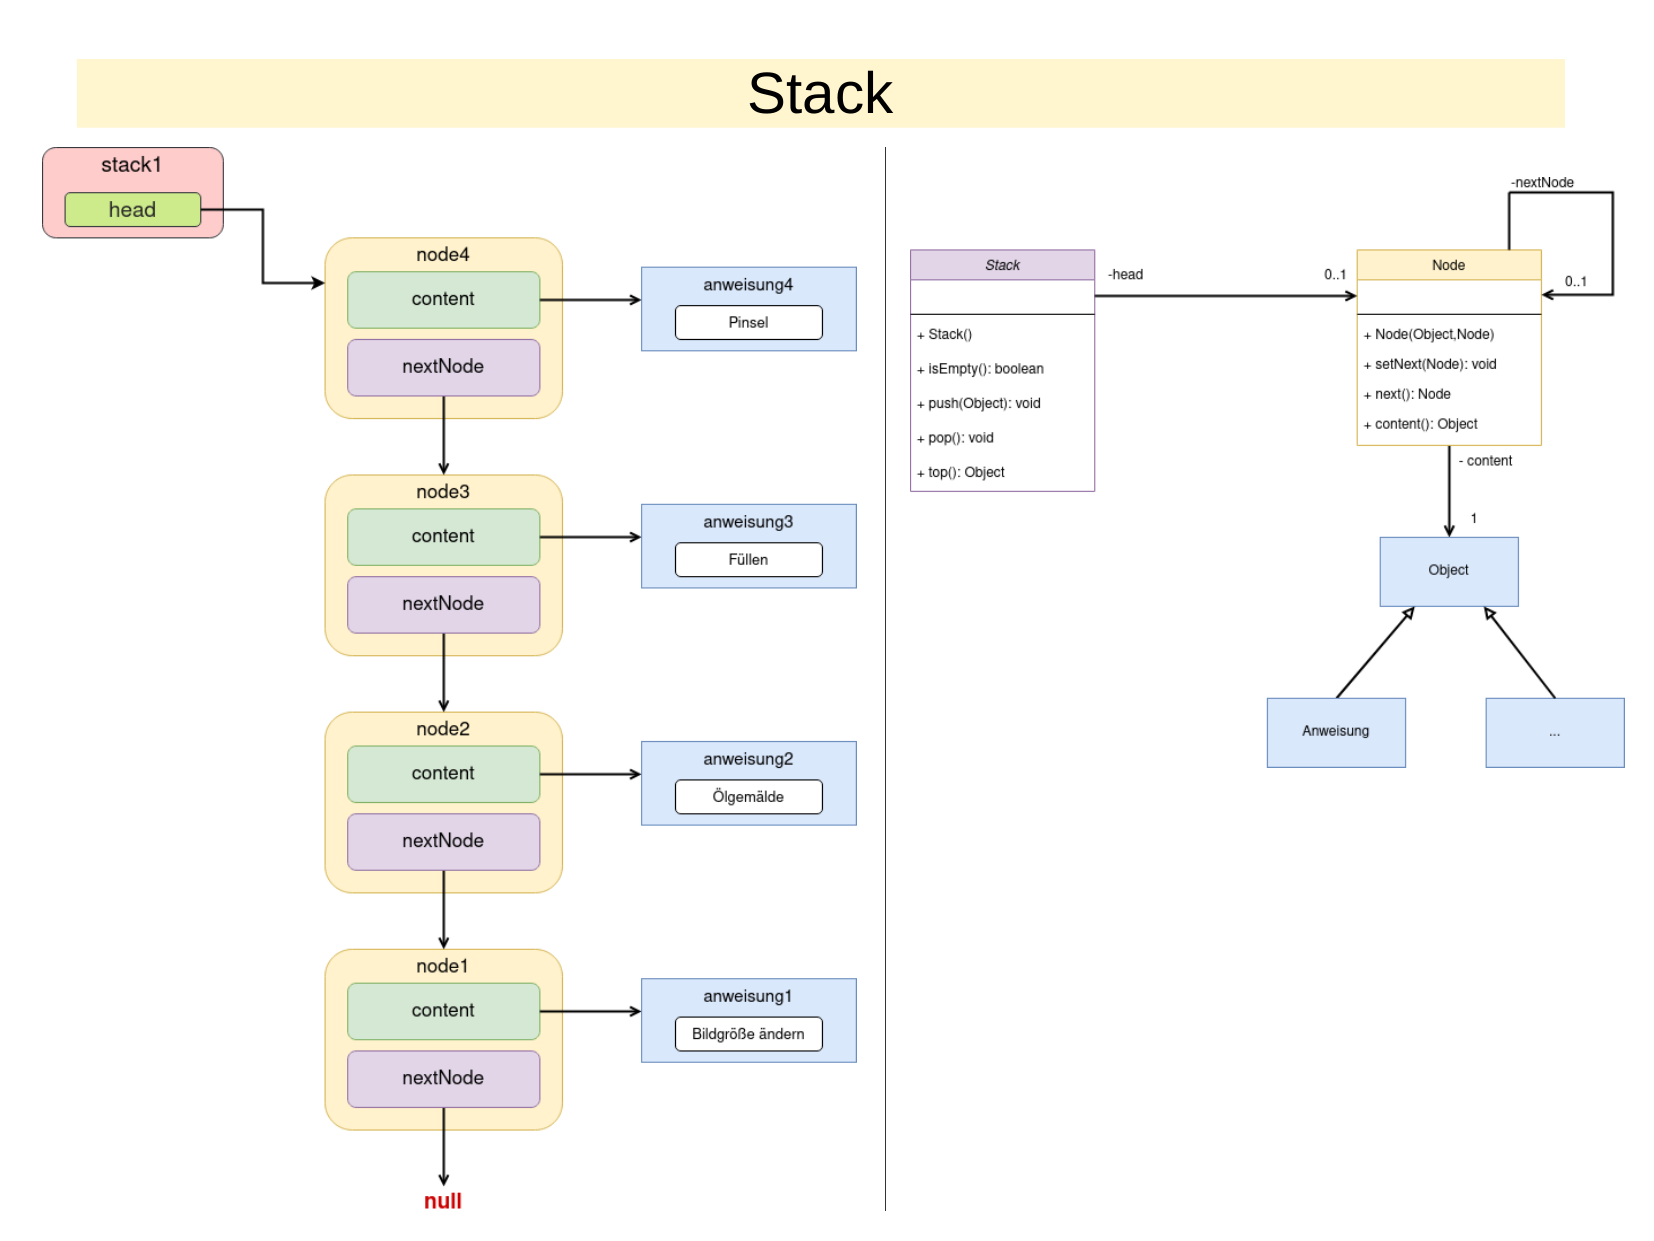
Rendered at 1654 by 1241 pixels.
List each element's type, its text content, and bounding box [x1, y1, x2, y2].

title Stack [76, 59, 1565, 128]
picture [910, 177, 1625, 768]
picture [42, 147, 857, 1221]
